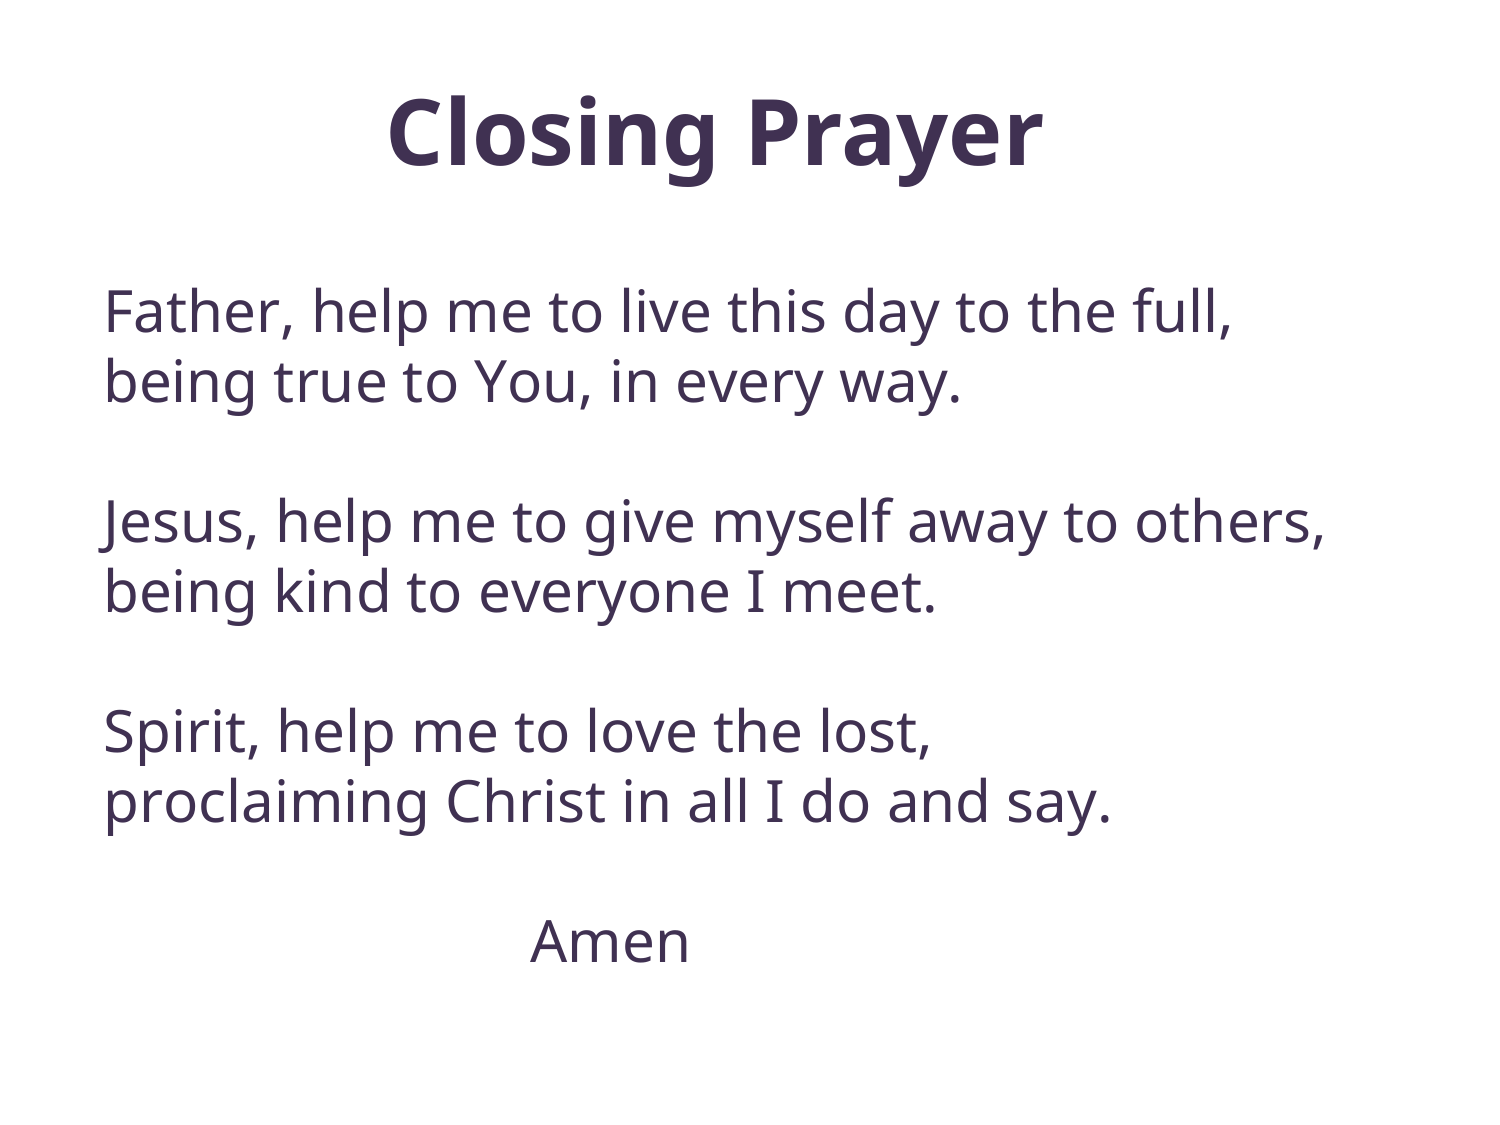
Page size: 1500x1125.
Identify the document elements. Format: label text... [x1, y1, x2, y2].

text_box Closing Prayer Father, help me to live this day to the full, being true to You, in every way. Jesus, help me to give myself away to others, being kind to everyone I meet. Spirit, help me to love the lost, proclaiming Christ in all I do and say. Amen [88, 66, 1400, 1082]
